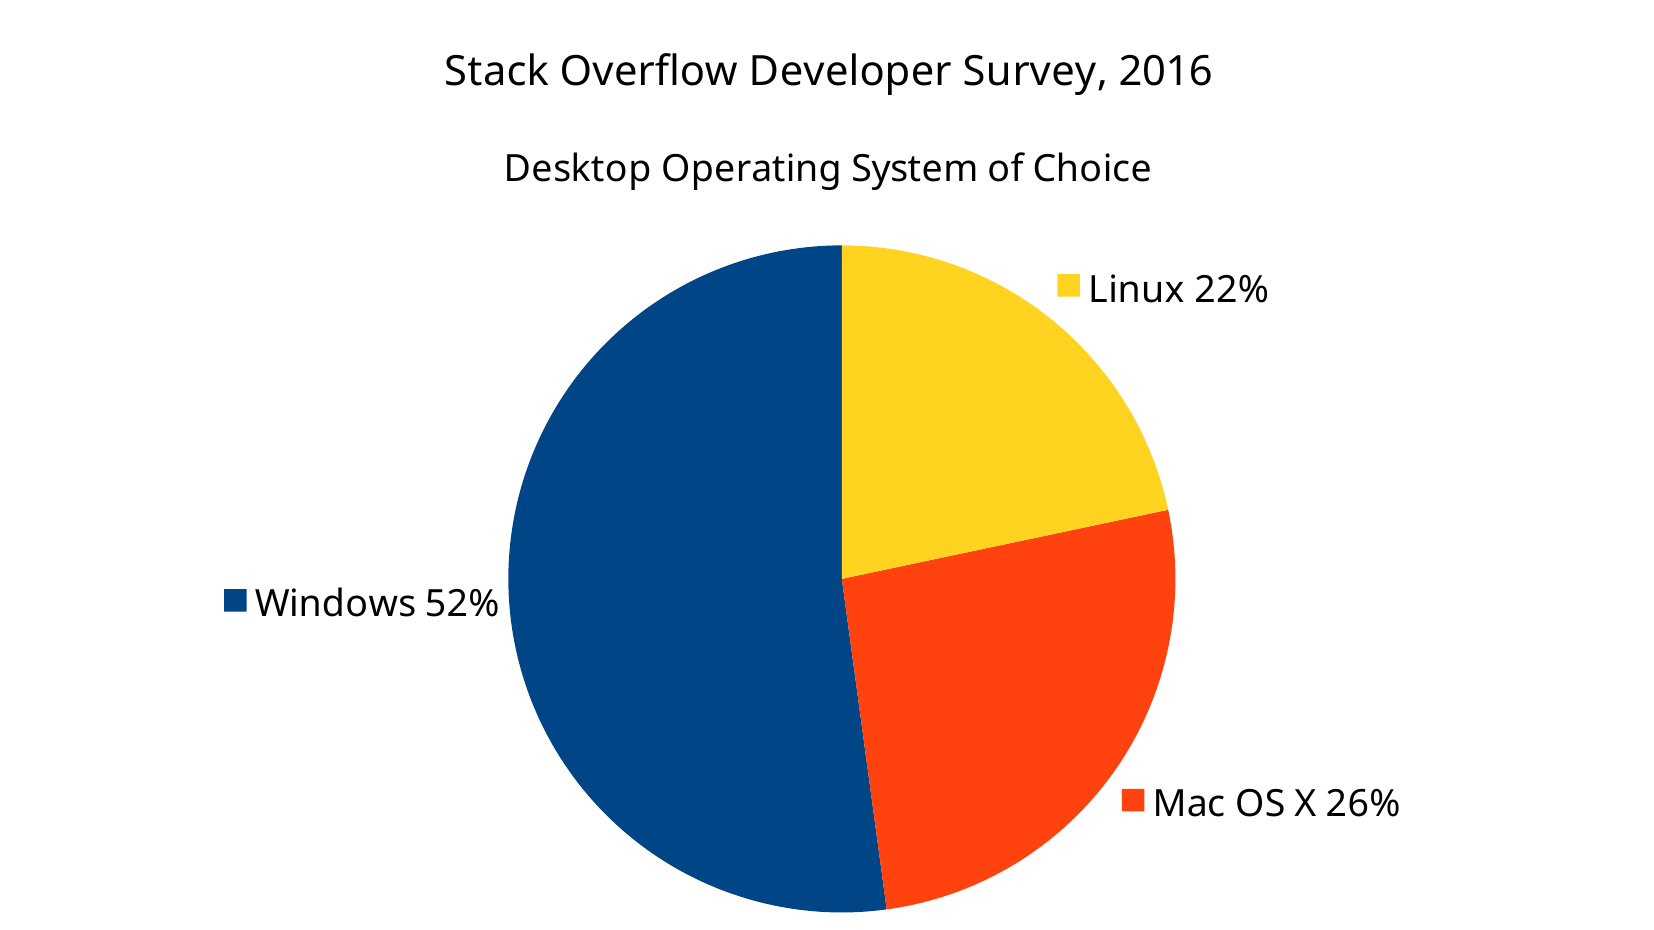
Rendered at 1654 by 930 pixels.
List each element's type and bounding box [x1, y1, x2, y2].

chart [2, 1, 1653, 930]
